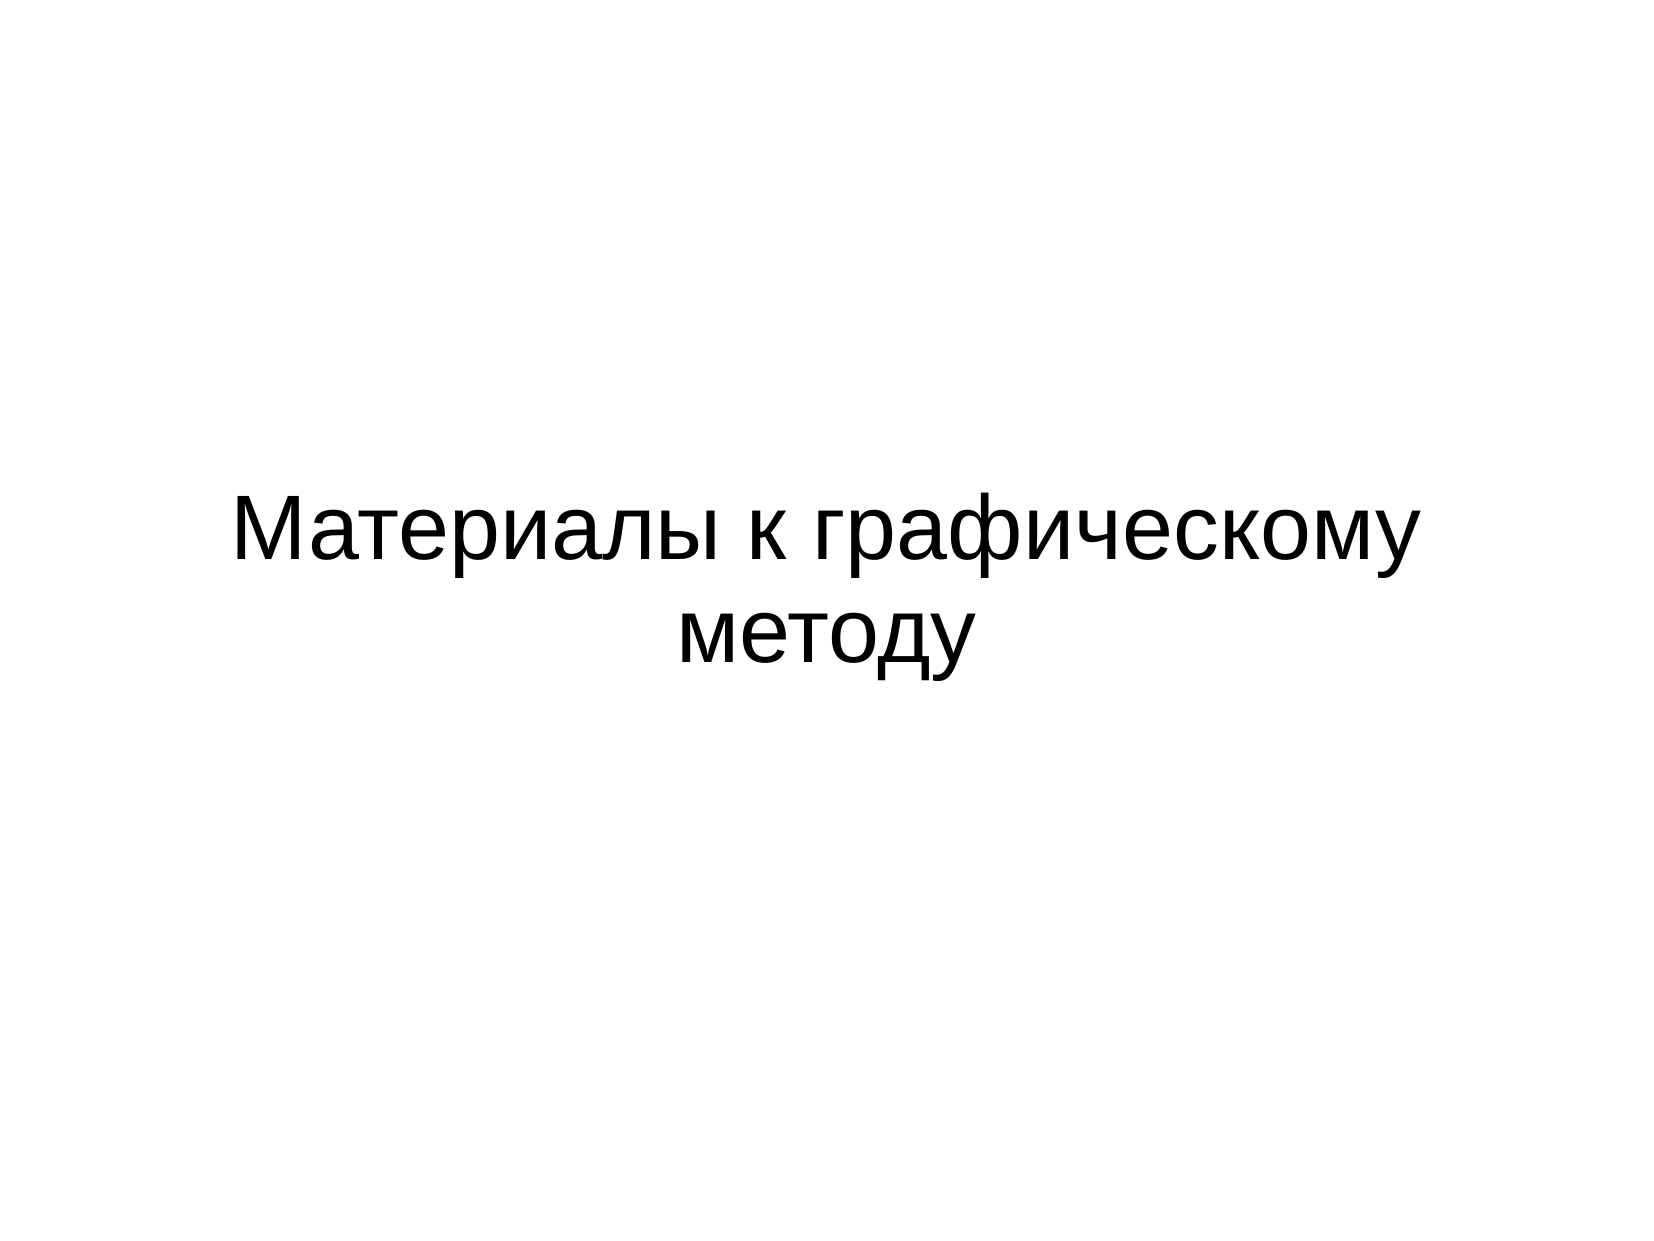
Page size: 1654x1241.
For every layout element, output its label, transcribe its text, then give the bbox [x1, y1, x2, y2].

subtitle Материалы к графическому методу [82, 49, 1571, 1109]
